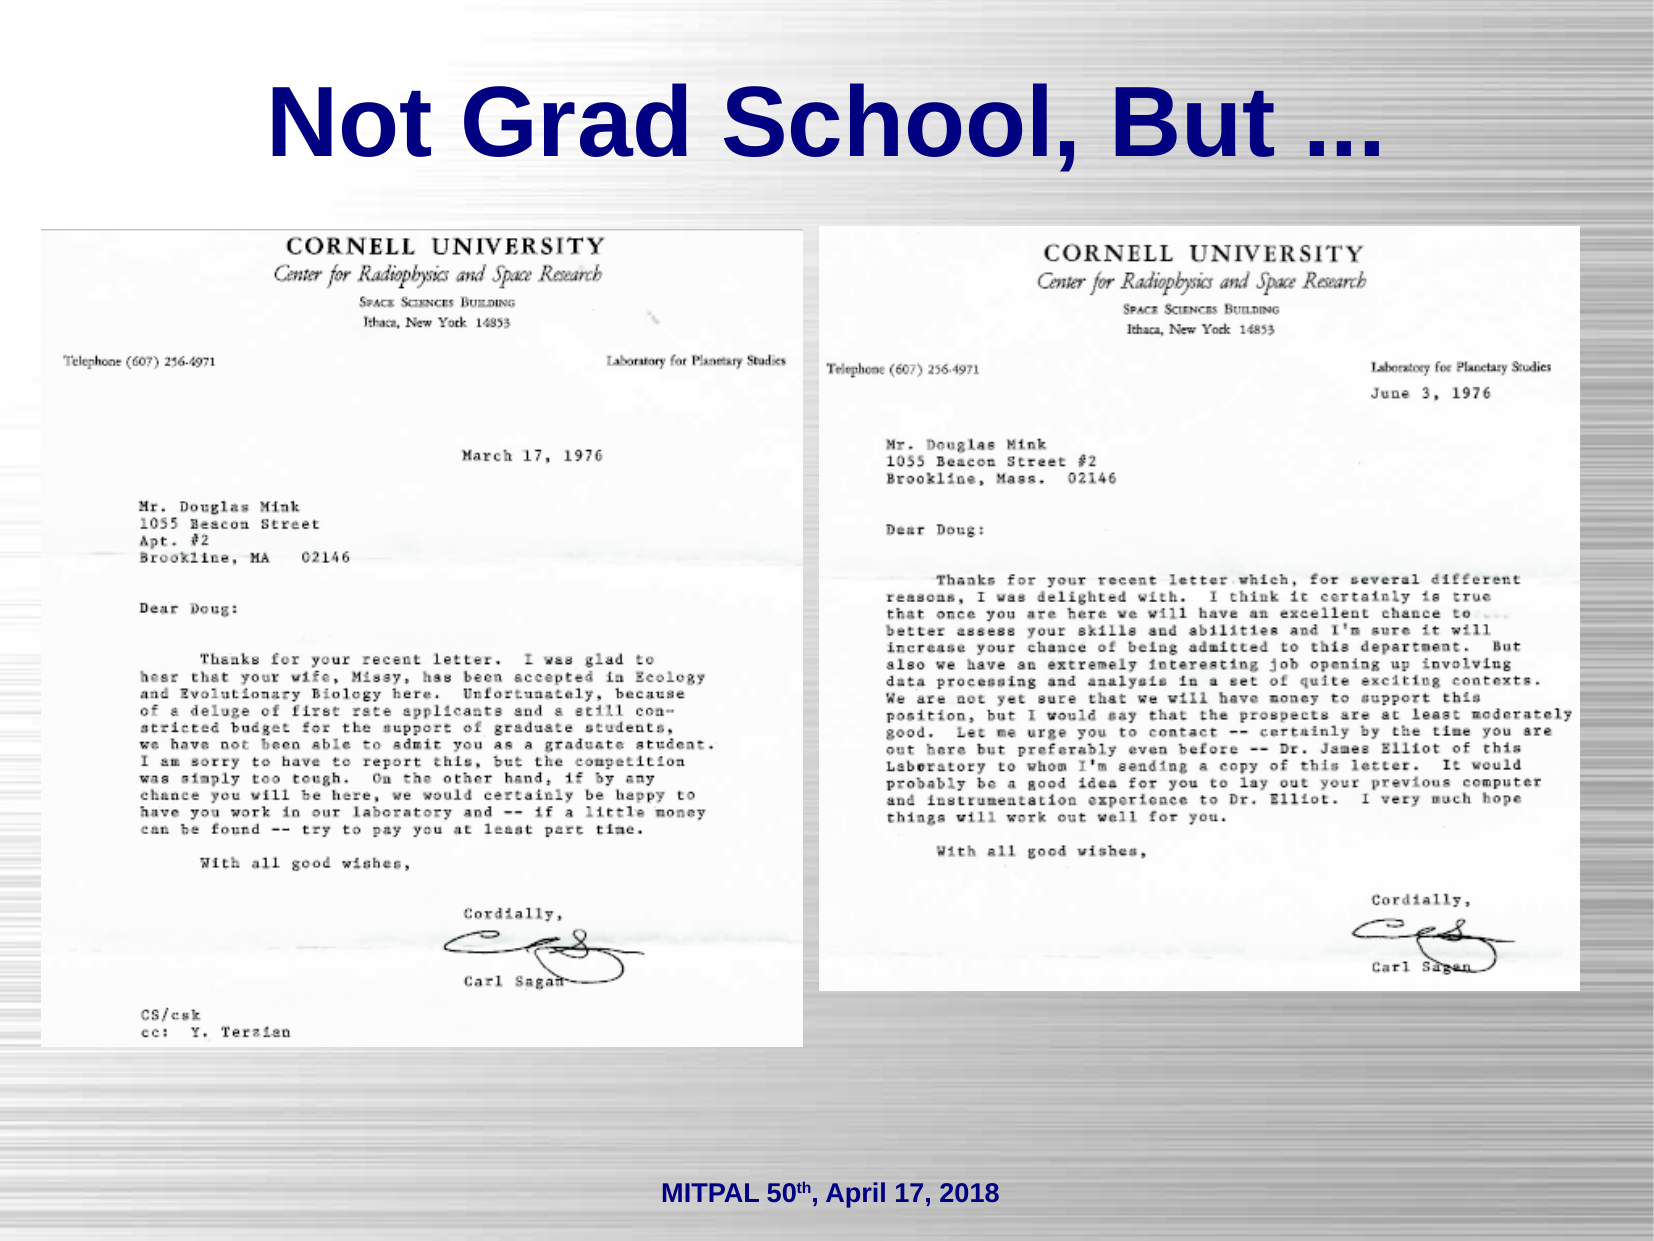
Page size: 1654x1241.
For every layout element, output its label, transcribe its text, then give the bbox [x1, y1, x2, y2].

text_box MITPAL 50th, April 17, 2018 [646, 1170, 1015, 1218]
text_box Not Grad School, But ... [29, 58, 1625, 186]
picture [0, 0, 1654, 1241]
